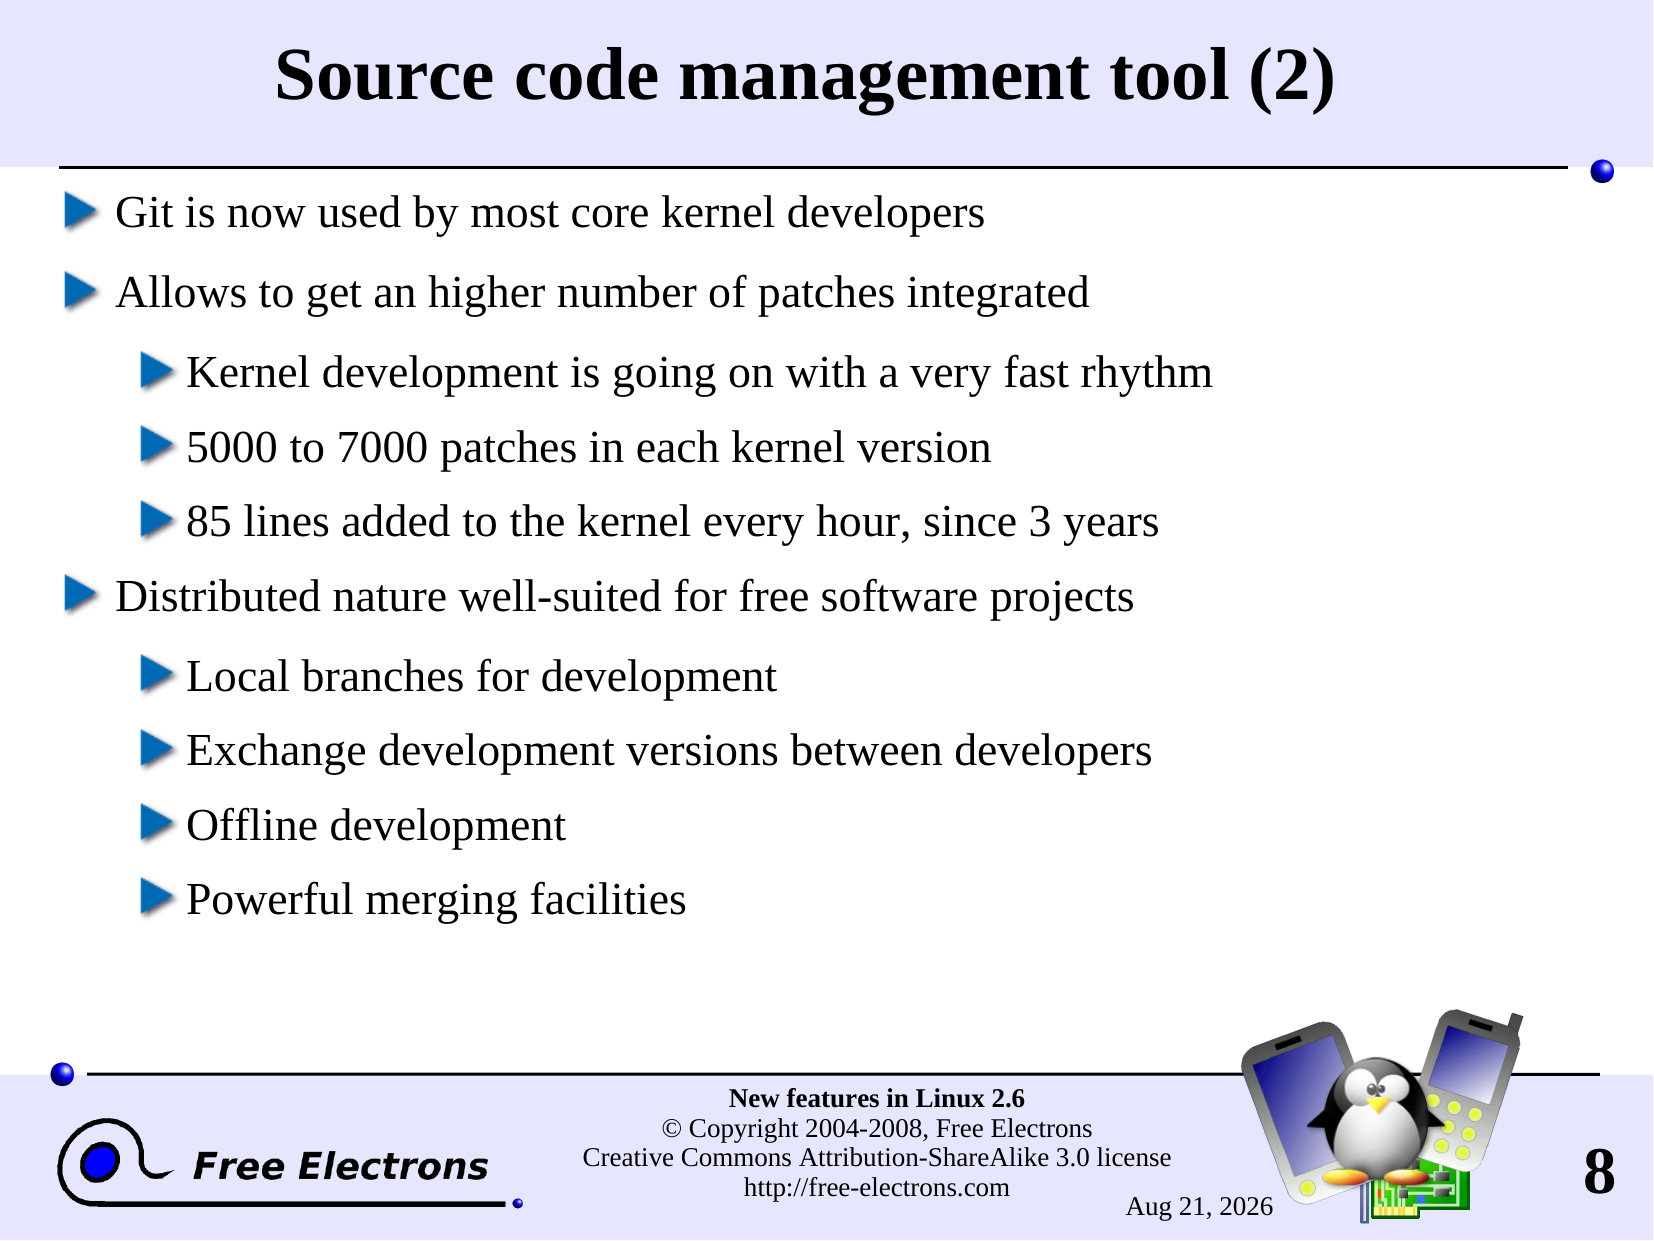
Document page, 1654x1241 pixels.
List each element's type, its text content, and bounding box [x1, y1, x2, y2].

title Source code management tool (2) [60, 25, 1551, 124]
picture [50, 1107, 527, 1216]
list Git is now used by most core kernel developers Allows to get an higher number of patches integrated Kernel development is going on with a very fast rhythm 5000 to 7000 patches in each kernel version 85 lines added to the kernel every hour, since 3 years Distributed nature well-suited for free software projects Local branches for development Exchange development versions between developers Offline development Powerful merging facilities [44, 186, 1610, 1037]
picture [1225, 1037, 1531, 1241]
